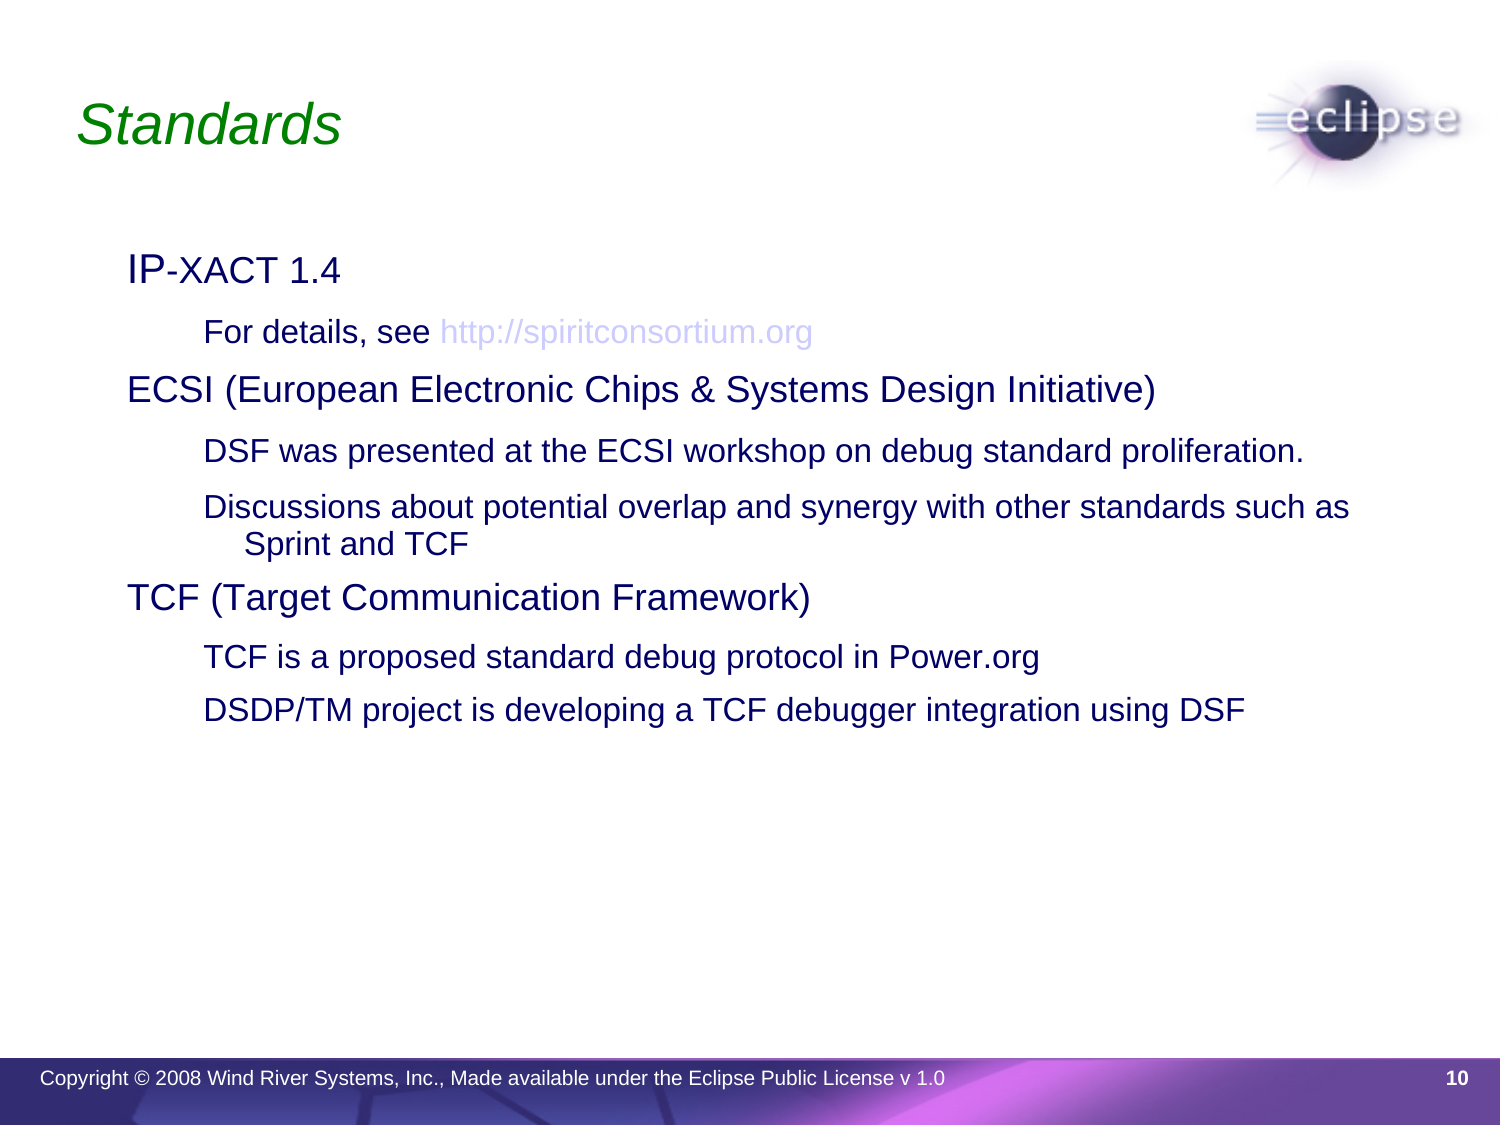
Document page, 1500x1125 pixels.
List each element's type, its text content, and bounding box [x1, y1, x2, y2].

picture [1222, 60, 1500, 191]
text_box <number> [1133, 1059, 1484, 1100]
title Standards [26, 90, 1223, 172]
list IP-XACT 1.4 For details, see http://spiritconsortium.org ECSI (European Electronic Chips & Systems Design Initiative) DSF was presented at the ECSI workshop on debug standard proliferation. Discussions about potential overlap and synergy with other standards such as Sprint and TCF TCF (Target Communication Framework) TCF is a proposed standard debug protocol in Power.org DSDP/TM project is developing a TCF debugger integration using DSF [112, 237, 1388, 796]
picture [0, 1058, 1500, 1125]
